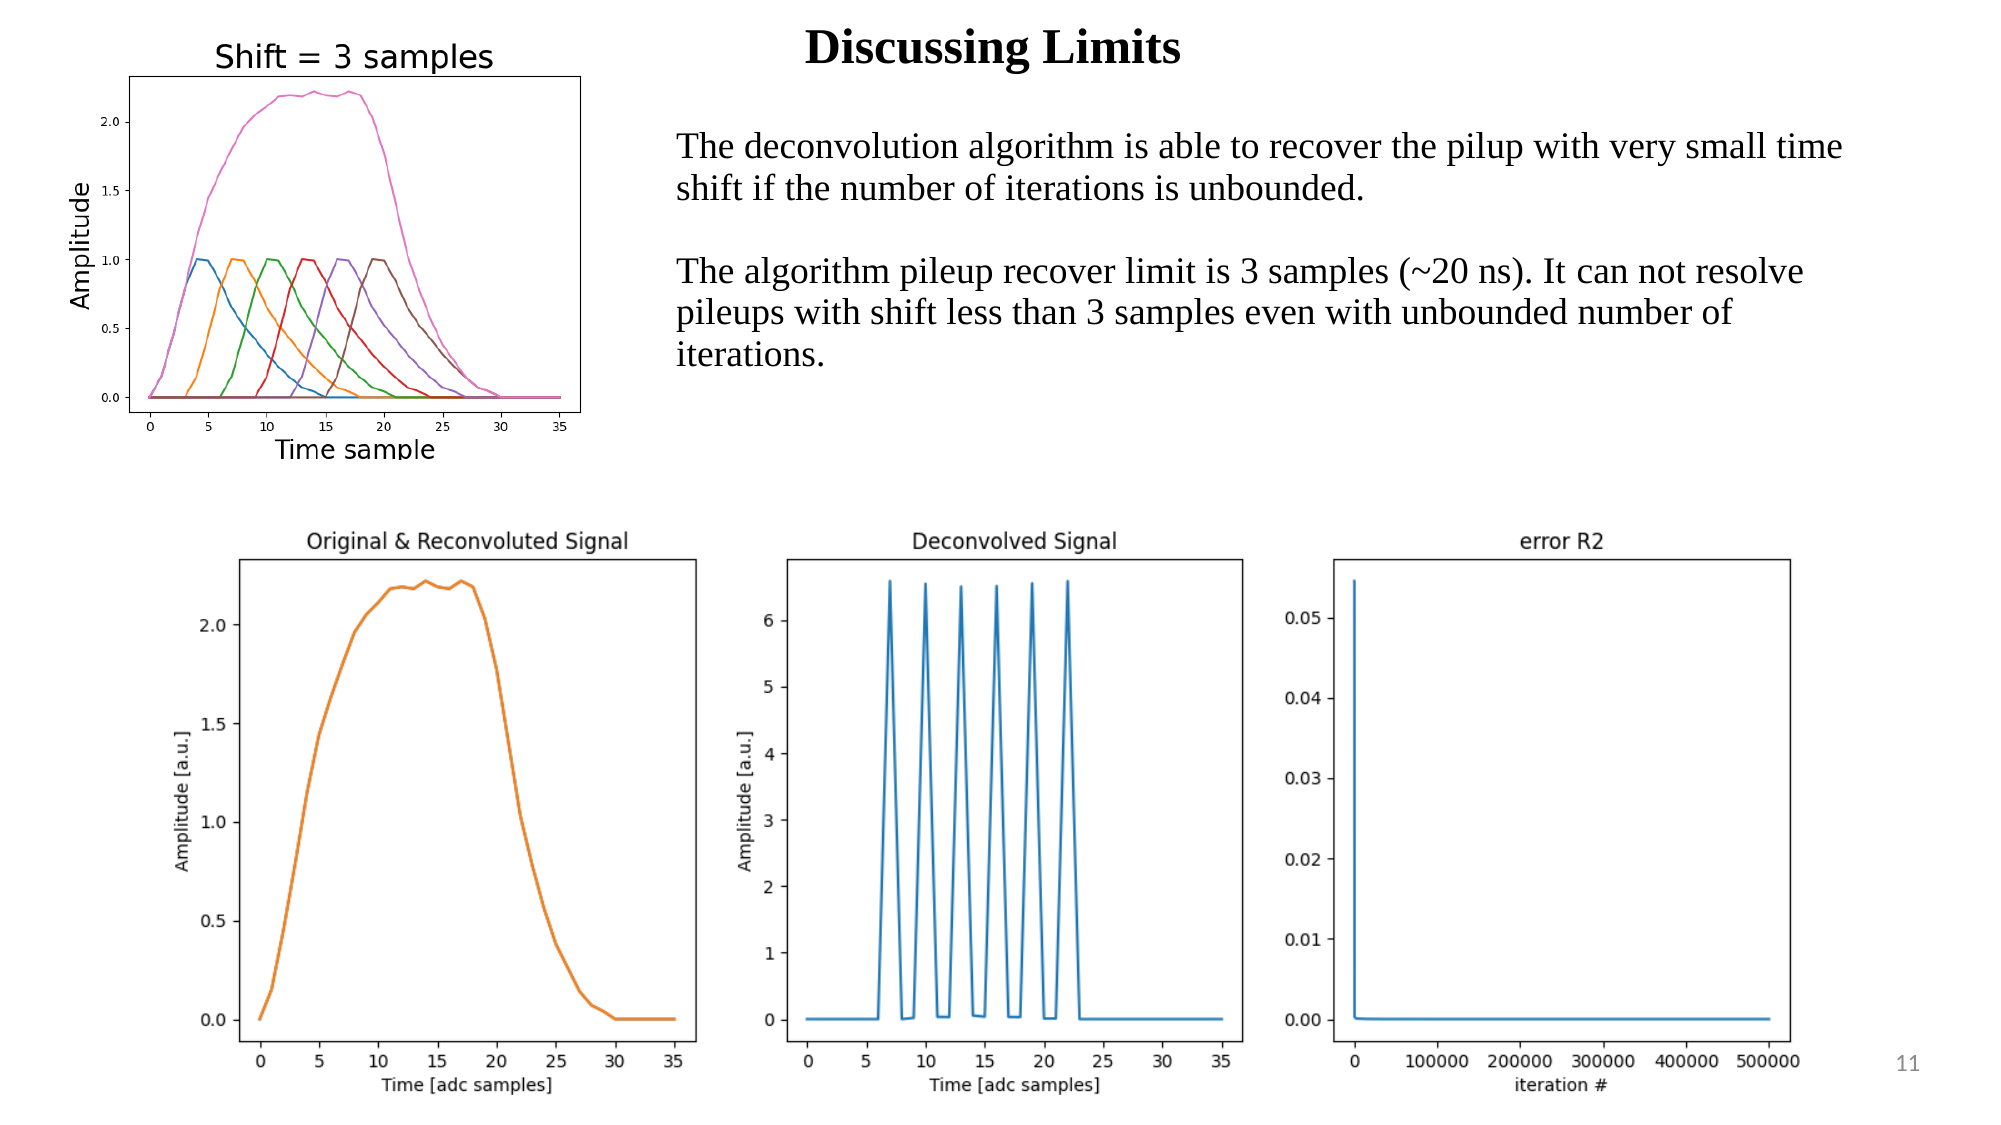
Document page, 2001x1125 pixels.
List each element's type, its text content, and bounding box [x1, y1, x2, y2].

text_box Discussing Limits [543, 11, 1444, 92]
text_box The deconvolution algorithm is able to recover the pilup with very small time shift if the number of iterations is unbounded. The algorithm pileup recover limit is 3 samples (~20 ns). It can not resolve pileups with shift less than 3 samples even with unbounded number of iterations. [661, 118, 1878, 383]
text_box <номер> [1485, 1035, 1936, 1096]
picture [129, 484, 1843, 1110]
picture [56, 23, 638, 460]
